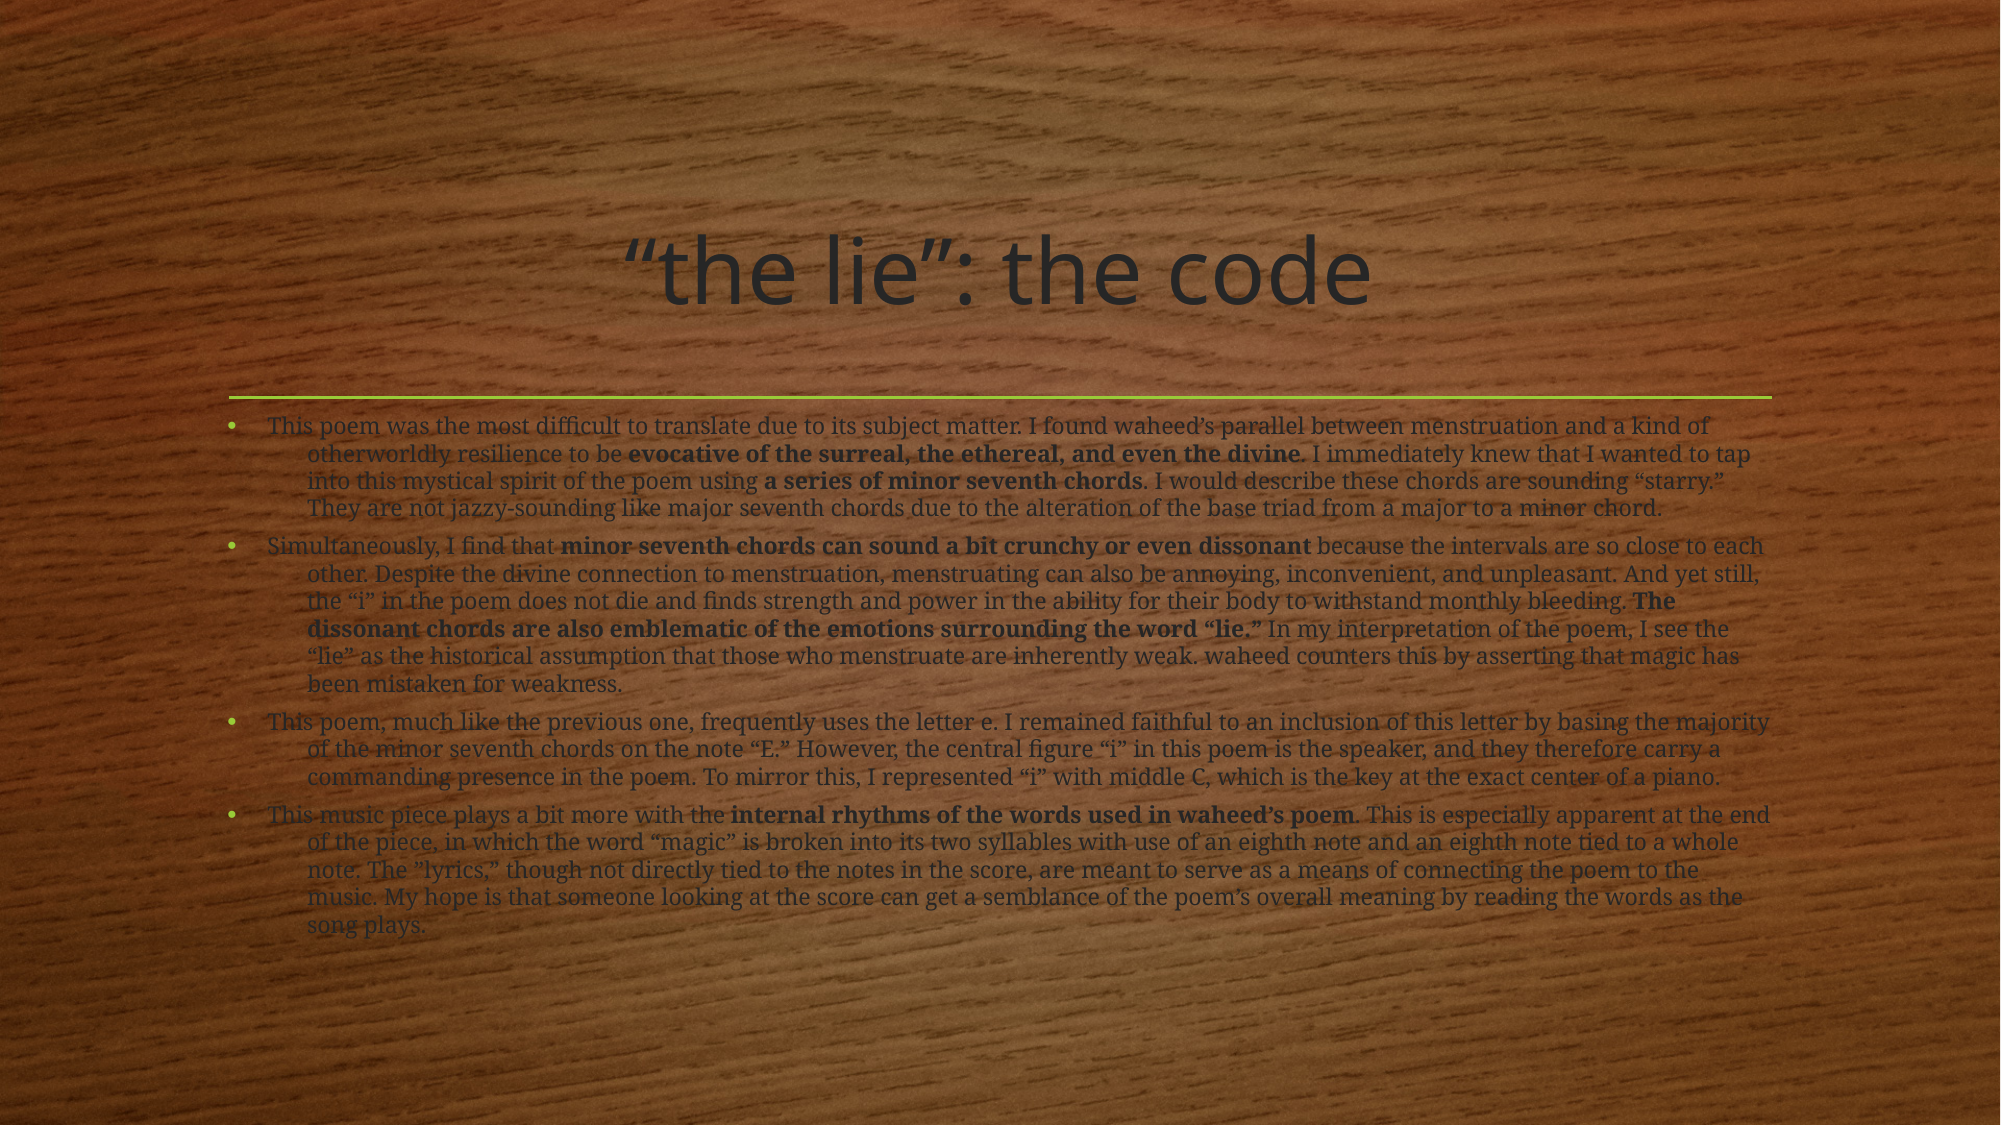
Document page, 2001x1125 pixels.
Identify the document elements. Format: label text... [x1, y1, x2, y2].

list This poem was the most difficult to translate due to its subject matter. I found waheed’s parallel between menstruation and a kind of otherworldly resilience to be evocative of the surreal, the ethereal, and even the divine. I immediately knew that I wanted to tap into this mystical spirit of the poem using a series of minor seventh chords. I would describe these chords are sounding “starry.” They are not jazzy-sounding like major seventh chords due to the alteration of the base triad from a major to a minor chord. Simultaneously, I find that minor seventh chords can sound a bit crunchy or even dissonant because the intervals are so close to each other. Despite the divine connection to menstruation, menstruating can also be annoying, inconvenient, and unpleasant. And yet still, the “i” in the poem does not die and finds strength and power in the ability for their body to withstand monthly bleeding. The dissonant chords are also emblematic of the emotions surrounding the word “lie.” In my interpretation of the poem, I see the “lie” as the historical assumption that those who menstruate are inherently weak. waheed counters this by asserting that magic has been mistaken for weakness. This poem, much like the previous one, frequently uses the letter e. I remained faithful to an inclusion of this letter by basing the majority of the minor seventh chords on the note “E.” However, the central figure “i” in this poem is the speaker, and they therefore carry a commanding presence in the poem. To mirror this, I represented “i” with middle C, which is the key at the exact center of a piano. This music piece plays a bit more with the internal rhythms of the words used in waheed’s poem. This is especially apparent at the end of the piece, in which the word “magic” is broken into its two syllables with use of an eighth note and an eighth note tied to a whole note. The ”lyrics,” though not directly tied to the notes in the score, are meant to serve as a means of connecting the poem to the music. My hope is that someone looking at the score can get a semblance of the poem’s overall meaning by reading the words as the song plays. [212, 404, 1788, 949]
title “the lie”: the code [212, 161, 1788, 376]
